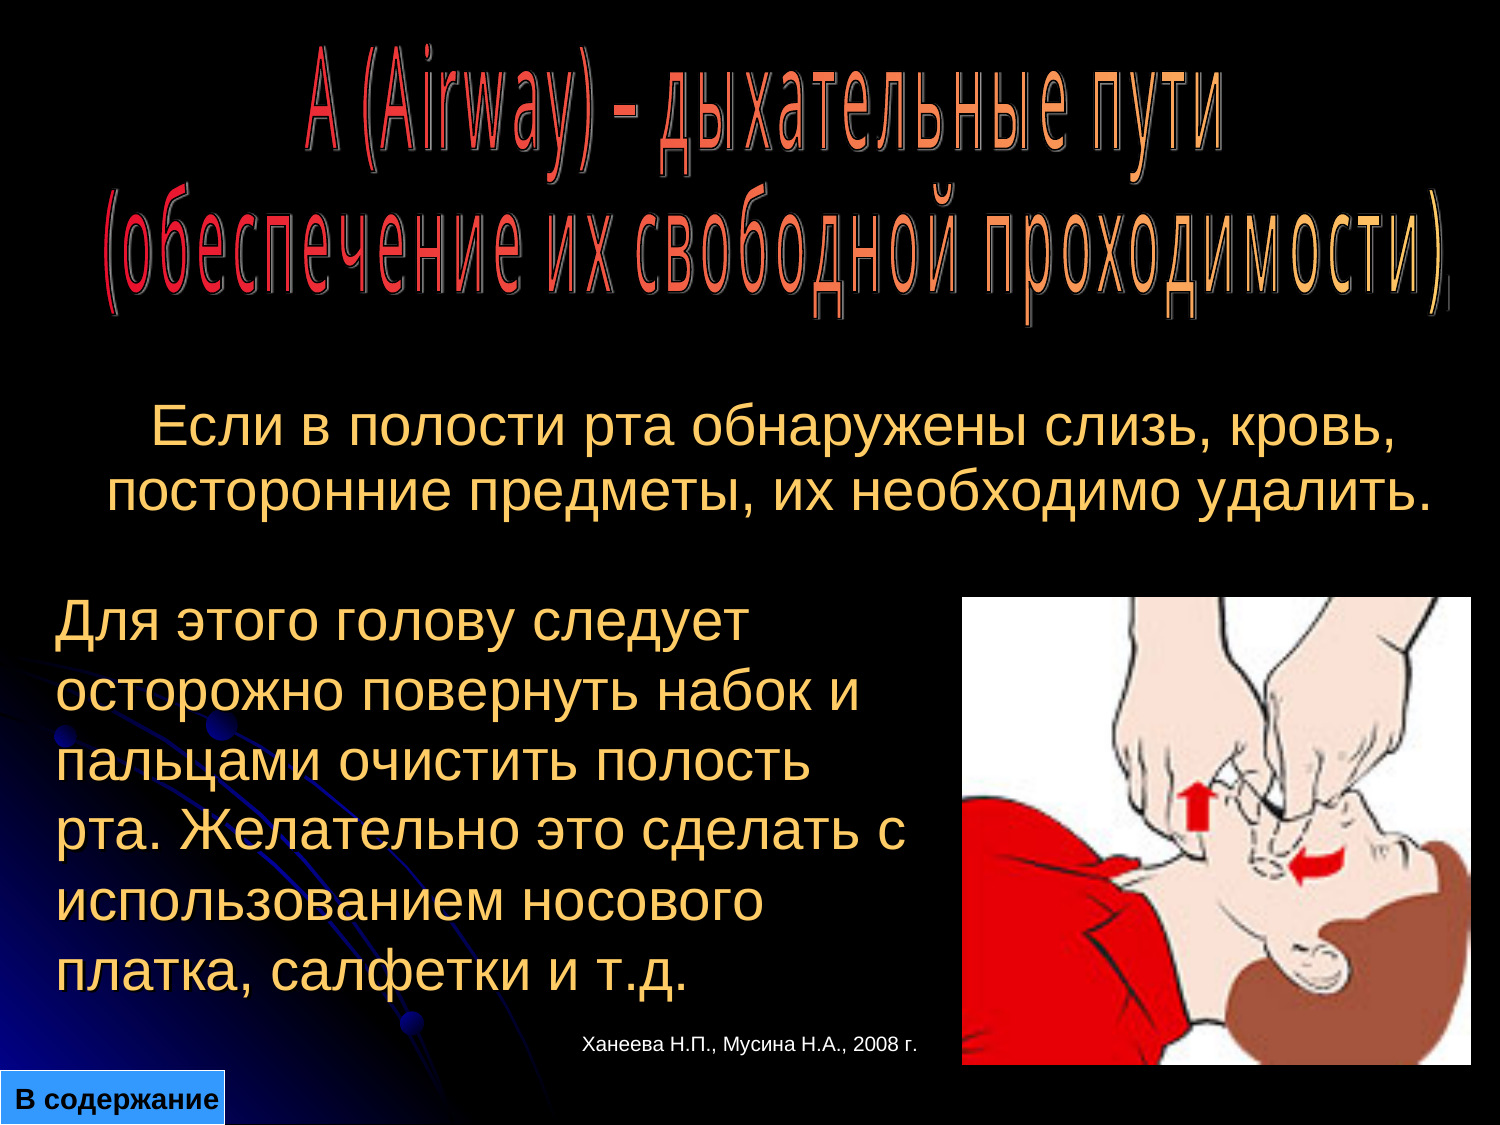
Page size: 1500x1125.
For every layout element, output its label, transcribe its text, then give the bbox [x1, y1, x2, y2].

text_box А (Airway) – дыхательные пути (обеспечение их свободной проходимости), [1062, 213, 1089, 294]
text_box А (Airway) – дыхательные пути (обеспечение их свободной проходимости), [1194, 71, 1220, 149]
text_box А (Airway) – дыхательные пути (обеспечение их свободной проходимости), [1205, 214, 1231, 292]
text_box А (Airway) – дыхательные пути (обеспечение их свободной проходимости), [494, 213, 519, 294]
text_box А (Airway) – дыхательные пути (обеспечение их свободной проходимости), [1357, 214, 1381, 292]
text_box А (Airway) – дыхательные пути (обеспечение их свободной проходимости), [843, 70, 868, 150]
text_box А (Airway) – дыхательные пути (обеспечение их свободной проходимости), [777, 213, 804, 294]
text_box А (Airway) – дыхательные пути (обеспечение их свободной проходимости), [1024, 213, 1050, 327]
text_box А (Airway) – дыхательные пути (обеспечение их свободной проходимости), [699, 71, 722, 149]
text_box А (Airway) – дыхательные пути (обеспечение их свободной проходимости), [304, 45, 338, 149]
text_box А (Airway) – дыхательные пути (обеспечение их свободной проходимости), [585, 214, 612, 292]
text_box А (Airway) – дыхательные пути (обеспечение их свободной проходимости), [416, 214, 441, 292]
text_box А (Airway) – дыхательные пути (обеспечение их свободной проходимости), [1041, 70, 1066, 150]
text_box А (Airway) – дыхательные пути (обеспечение их свободной проходимости), [1094, 71, 1119, 149]
text_box А (Airway) – дыхательные пути (обеспечение их свободной проходимости), [463, 71, 503, 149]
text_box А (Airway) – дыхательные пути (обеспечение их свободной проходимости), [929, 214, 954, 292]
text_box А (Airway) – дыхательные пути (обеспечение их свободной проходимости), [378, 213, 403, 294]
text_box А (Airway) – дыхательные пути (обеспечение их свободной проходимости), [103, 189, 116, 315]
text_box А (Airway) – дыхательные пути (обеспечение их свободной проходимости), [160, 182, 187, 294]
text_box А (Airway) – дыхательные пути (обеспечение их свободной проходимости), [455, 214, 481, 292]
text_box А (Airway) – дыхательные пути (обеспечение их свободной проходимости), [1428, 189, 1441, 315]
text_box А (Airway) – дыхательные пути (обеспечение их свободной проходимости), [954, 71, 980, 149]
text_box А (Airway) – дыхательные пути (обеспечение их свободной проходимости), [890, 213, 916, 294]
text_box А (Airway) – дыхательные пути (обеспечение их свободной проходимости), [635, 213, 657, 294]
text_box А (Airway) – дыхательные пути (обеспечение их свободной проходимости), [1165, 214, 1195, 319]
text_box А (Airway) – дыхательные пути (обеспечение их свободной проходимости), [701, 213, 728, 294]
text_box А (Airway) – дыхательные пути (обеспечение их свободной проходимости), [1329, 213, 1350, 294]
text_box Для этого голову следует осторожно повернуть набок и пальцами очистить полость рта. Желательно это сделать с использованием носового платка, салфетки и т.д. [41, 574, 939, 1010]
text_box А (Airway) – дыхательные пути (обеспечение их свободной проходимости), [667, 214, 691, 292]
text_box А (Airway) – дыхательные пути (обеспечение их свободной проходимости), [1129, 71, 1156, 183]
text_box А (Airway) – дыхательные пути (обеспечение их свободной проходимости), [659, 71, 688, 176]
text_box А (Airway) – дыхательные пути (обеспечение их свободной проходимости), [852, 214, 877, 292]
text_box А (Airway) – дыхательные пути (обеспечение их свободной проходимости), [198, 213, 223, 294]
text_box А (Airway) – дыхательные пути (обеспечение их свободной проходимости), [123, 213, 149, 294]
text_box А (Airway) – дыхательные пути (обеспечение их свободной проходимости), [917, 71, 941, 149]
text_box А (Airway) – дыхательные пути (обеспечение их свободной проходимости), [778, 70, 802, 150]
text_box А (Airway) – дыхательные пути (обеспечение их свободной проходимости), [340, 214, 365, 292]
text_box А (Airway) – дыхательные пути (обеспечение их свободной проходимости), [876, 71, 903, 150]
text_box А (Airway) – дыхательные пути (обеспечение их свободной проходимости), [513, 70, 537, 150]
text_box А (Airway) – дыхательные пути (обеспечение их свободной проходимости), [548, 214, 573, 292]
text_box А (Airway) – дыхательные пути (обеспечение их свободной проходимости), [545, 71, 573, 183]
text_box А (Airway) – дыхательные пути (обеспечение их свободной проходимости), [234, 213, 255, 294]
text_box А (Airway) – дыхательные пути (обеспечение их свободной проходимости), [303, 213, 328, 294]
text_box А (Airway) – дыхательные пути (обеспечение их свободной проходимости), [379, 45, 413, 149]
text_box А (Airway) – дыхательные пути (обеспечение их свободной проходимости), [578, 46, 591, 172]
text_box А (Airway) – дыхательные пути (обеспечение их свободной проходимости), [1246, 214, 1277, 292]
text_box А (Airway) – дыхательные пути (обеспечение их свободной проходимости), [1161, 71, 1185, 149]
picture [962, 597, 1471, 1065]
text_box А (Airway) – дыхательные пути (обеспечение их свободной проходимости), [1291, 213, 1318, 294]
text_box А (Airway) – дыхательные пути (обеспечение их свободной проходимости), [811, 71, 835, 149]
text_box А (Airway) – дыхательные пути (обеспечение их свободной проходимости), [1130, 213, 1156, 294]
text_box В содержание [0, 1070, 225, 1125]
text_box А (Airway) – дыхательные пути (обеспечение их свободной проходимости), [812, 214, 842, 319]
list Если в полости рта обнаружены слизь, кровь, посторонние предметы, их необходимо удалить. [0, 385, 1500, 563]
text_box А (Airway) – дыхательные пути (обеспечение их свободной проходимости), [739, 182, 766, 294]
text_box А (Airway) – дыхательные пути (обеспечение их свободной проходимости), [985, 214, 1010, 292]
text_box А (Airway) – дыхательные пути (обеспечение их свободной проходимости), [362, 46, 375, 172]
text_box А (Airway) – дыхательные пути (обеспечение их свободной проходимости), [744, 71, 770, 149]
text_box А (Airway) – дыхательные пути (обеспечение их свободной проходимости), [1390, 214, 1416, 292]
text_box А (Airway) – дыхательные пути (обеспечение их свободной проходимости), [1096, 214, 1123, 292]
text_box А (Airway) – дыхательные пути (обеспечение их свободной проходимости), [993, 71, 1017, 149]
text_box А (Airway) – дыхательные пути (обеспечение их свободной проходимости), [265, 214, 290, 292]
